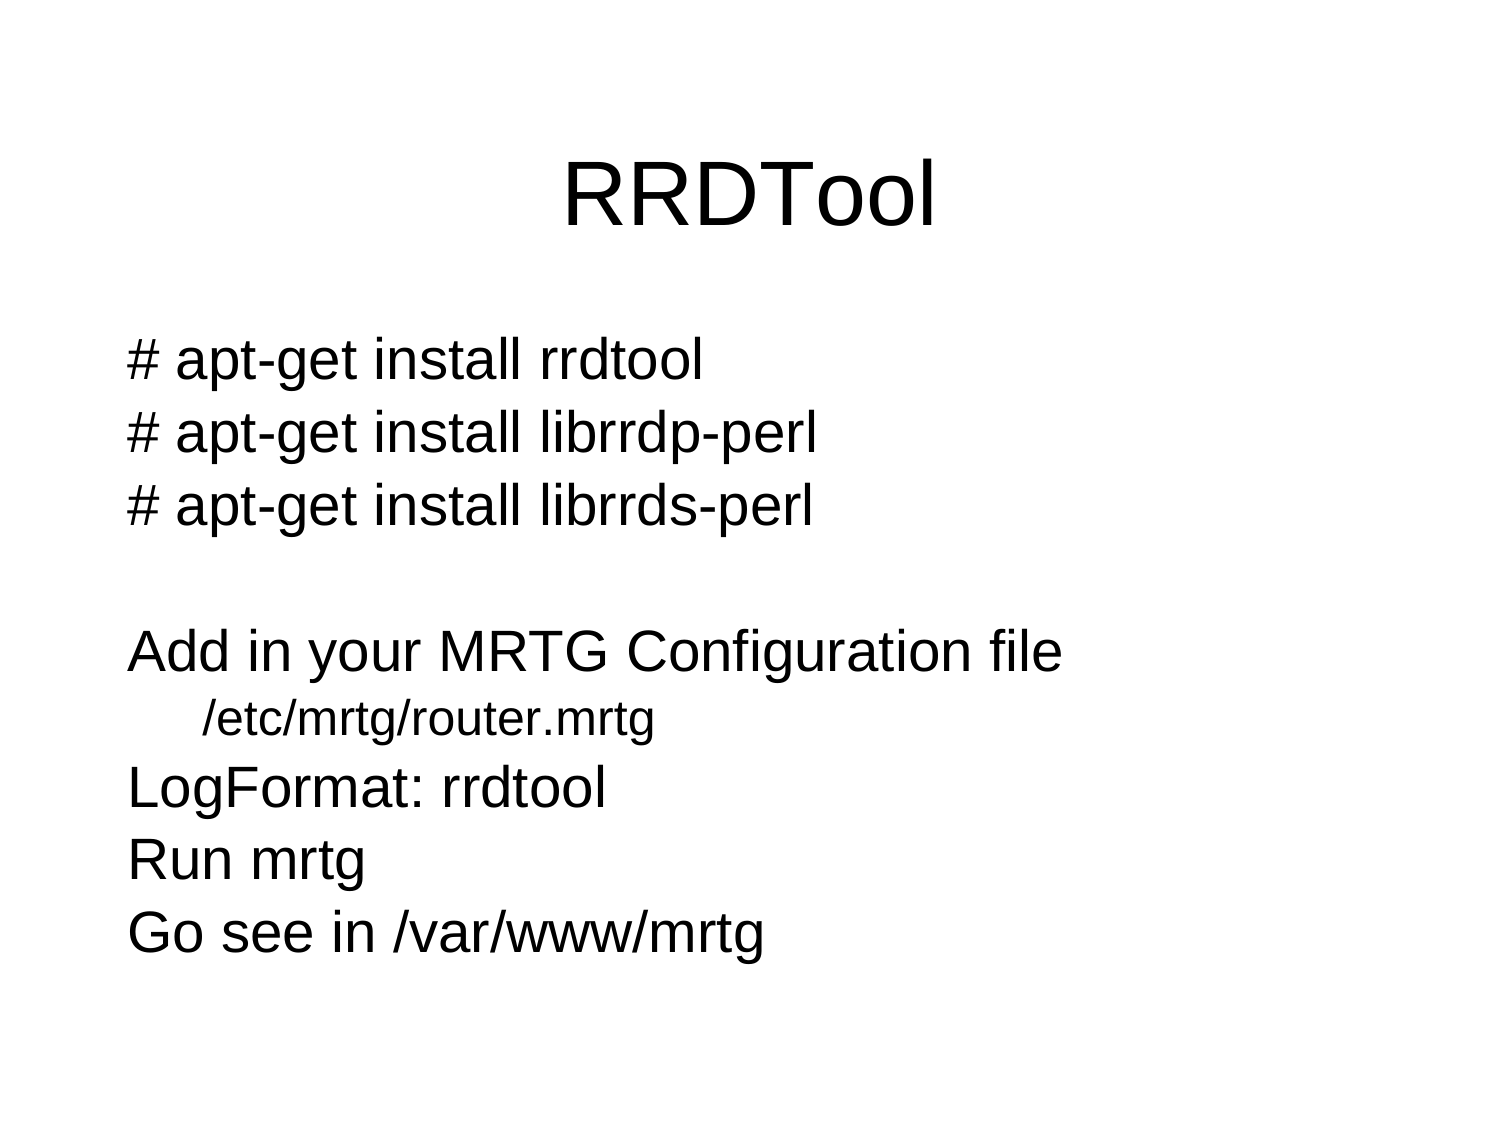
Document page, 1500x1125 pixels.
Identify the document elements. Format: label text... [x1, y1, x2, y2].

title RRDTool [112, 99, 1388, 288]
list # apt-get install rrdtool # apt-get install librrdp-perl # apt-get install librrds-perl Add in your MRTG Configuration file /etc/mrtg/router.mrtg LogFormat: rrdtool Run mrtg Go see in /var/www/mrtg [112, 324, 1388, 1013]
